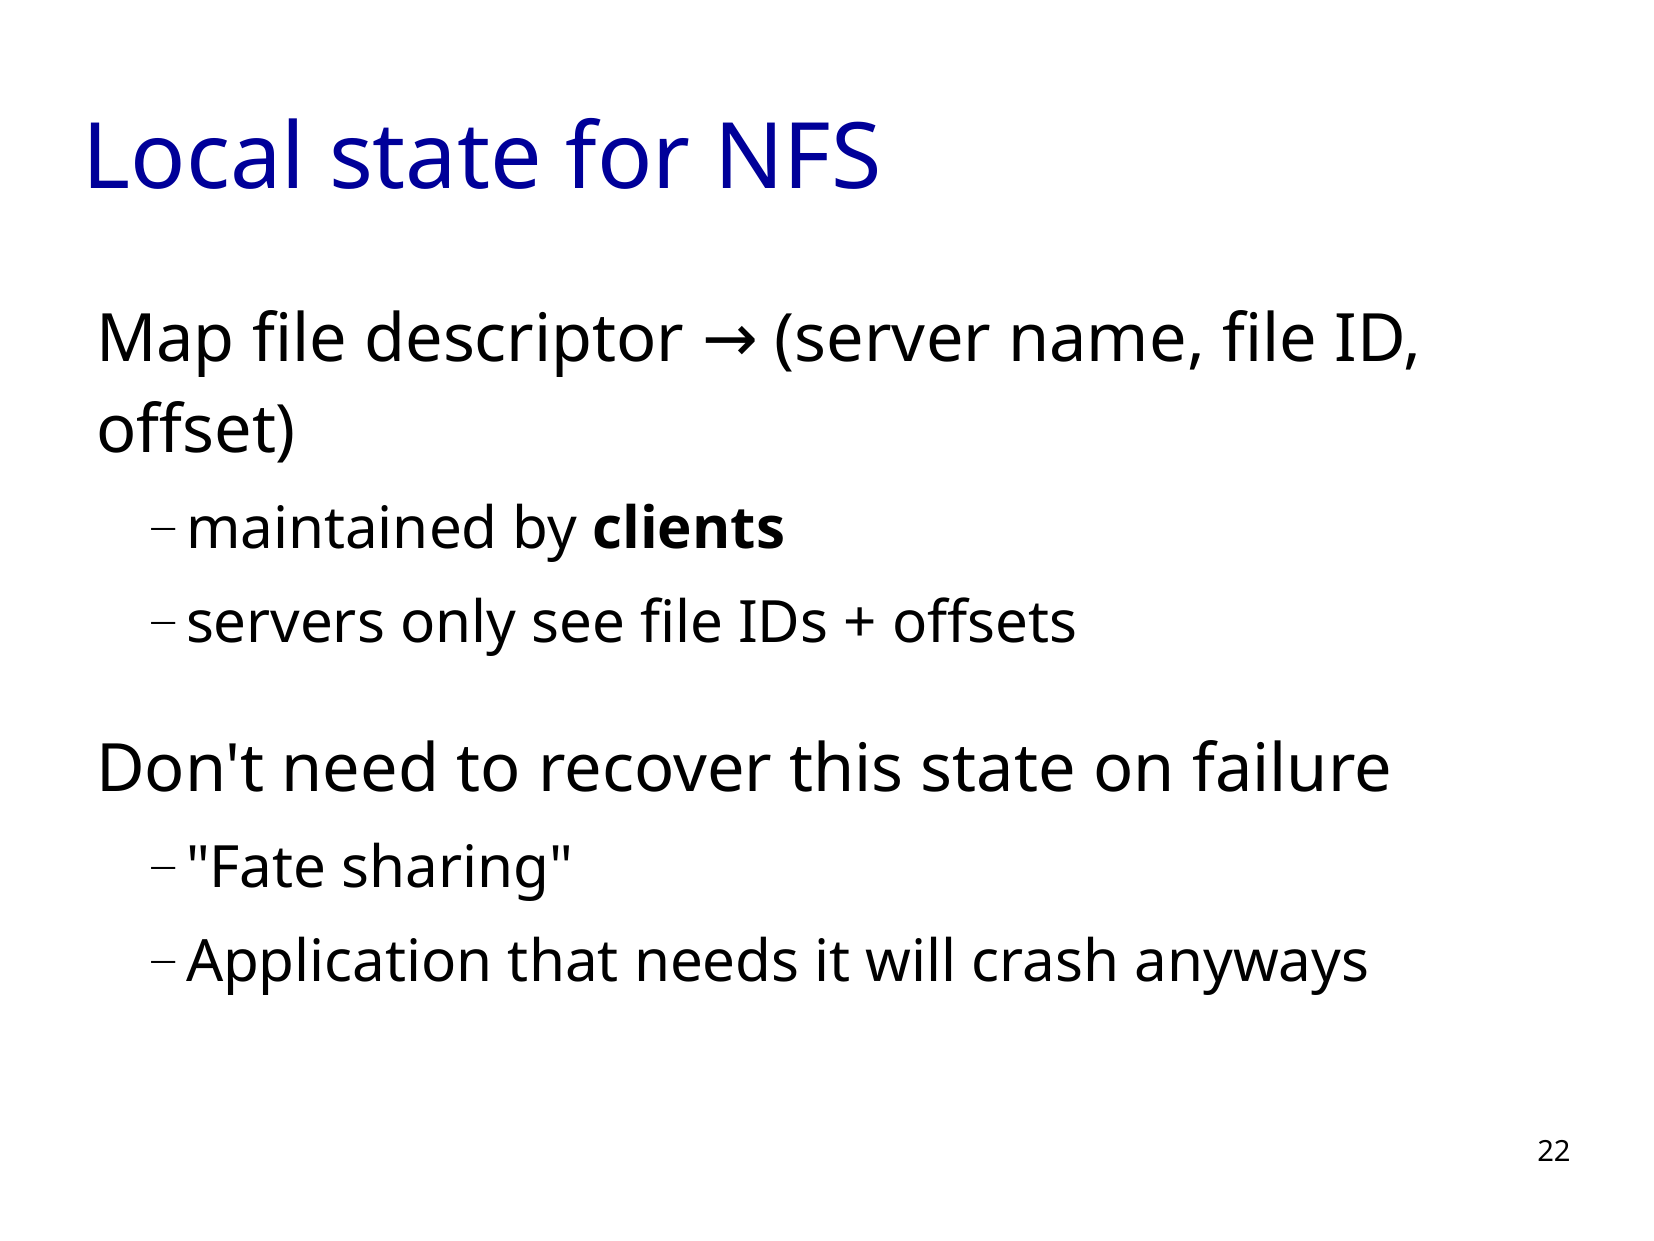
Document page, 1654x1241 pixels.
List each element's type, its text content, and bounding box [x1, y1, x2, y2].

list Map file descriptor → (server name, file ID, offset) maintained by clients servers only see file IDs + offsets Don't need to recover this state on failure "Fate sharing" Application that needs it will crash anyways [60, 290, 1571, 1096]
title Local state for NFS [82, 49, 1571, 257]
